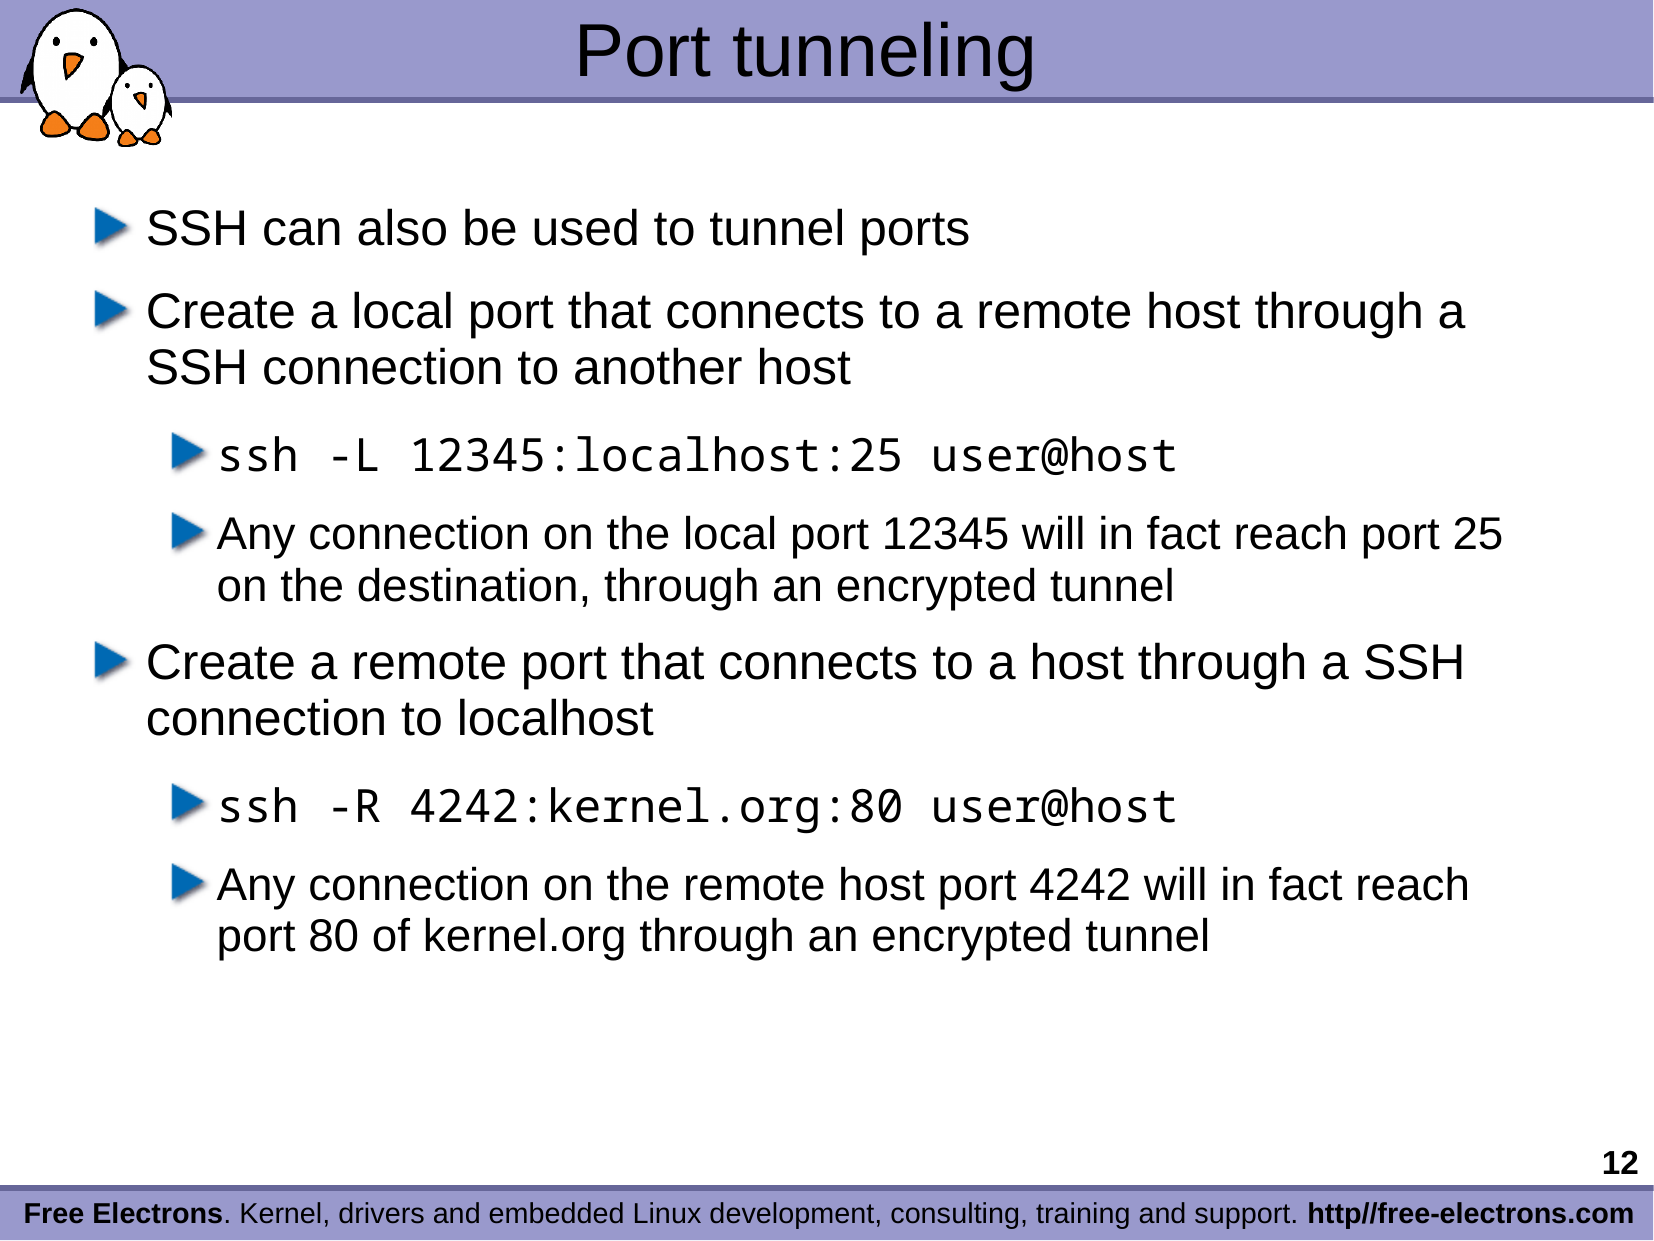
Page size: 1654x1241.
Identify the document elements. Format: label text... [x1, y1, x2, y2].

title Port tunneling [60, 0, 1551, 101]
picture [20, 8, 172, 147]
list SSH can also be used to tunnel ports Create a local port that connects to a remote host through a SSH connection to another host ssh -L 12345:localhost:25 user@host Any connection on the local port 12345 will in fact reach port 25 on the destination, through an encrypted tunnel Create a remote port that connects to a host through a SSH connection to localhost ssh -R 4242:kernel.org:80 user@host Any connection on the remote host port 4242 will in fact reach port 80 of kernel.org through an encrypted tunnel [75, 200, 1538, 1051]
